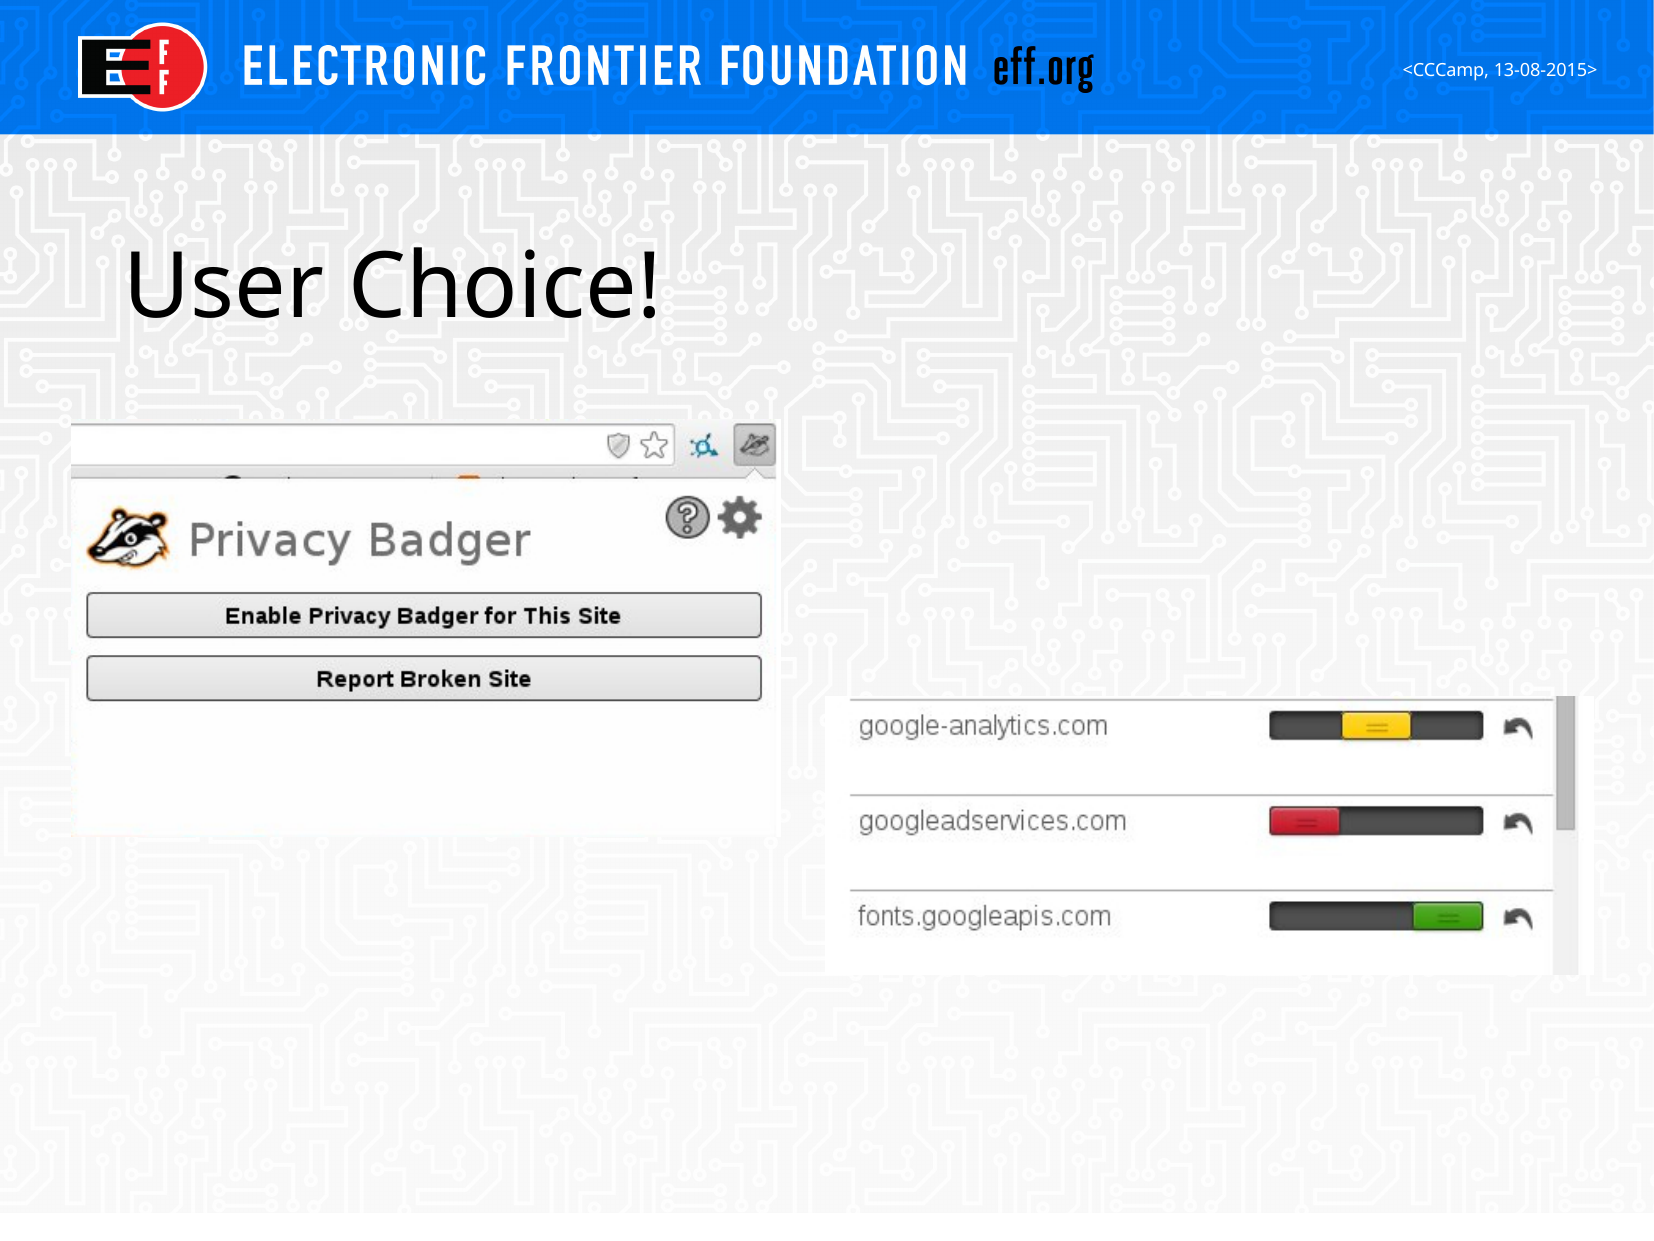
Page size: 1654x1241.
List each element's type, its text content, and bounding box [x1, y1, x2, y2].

picture [0, 0, 1654, 1213]
title User Choice! [124, 179, 1530, 386]
